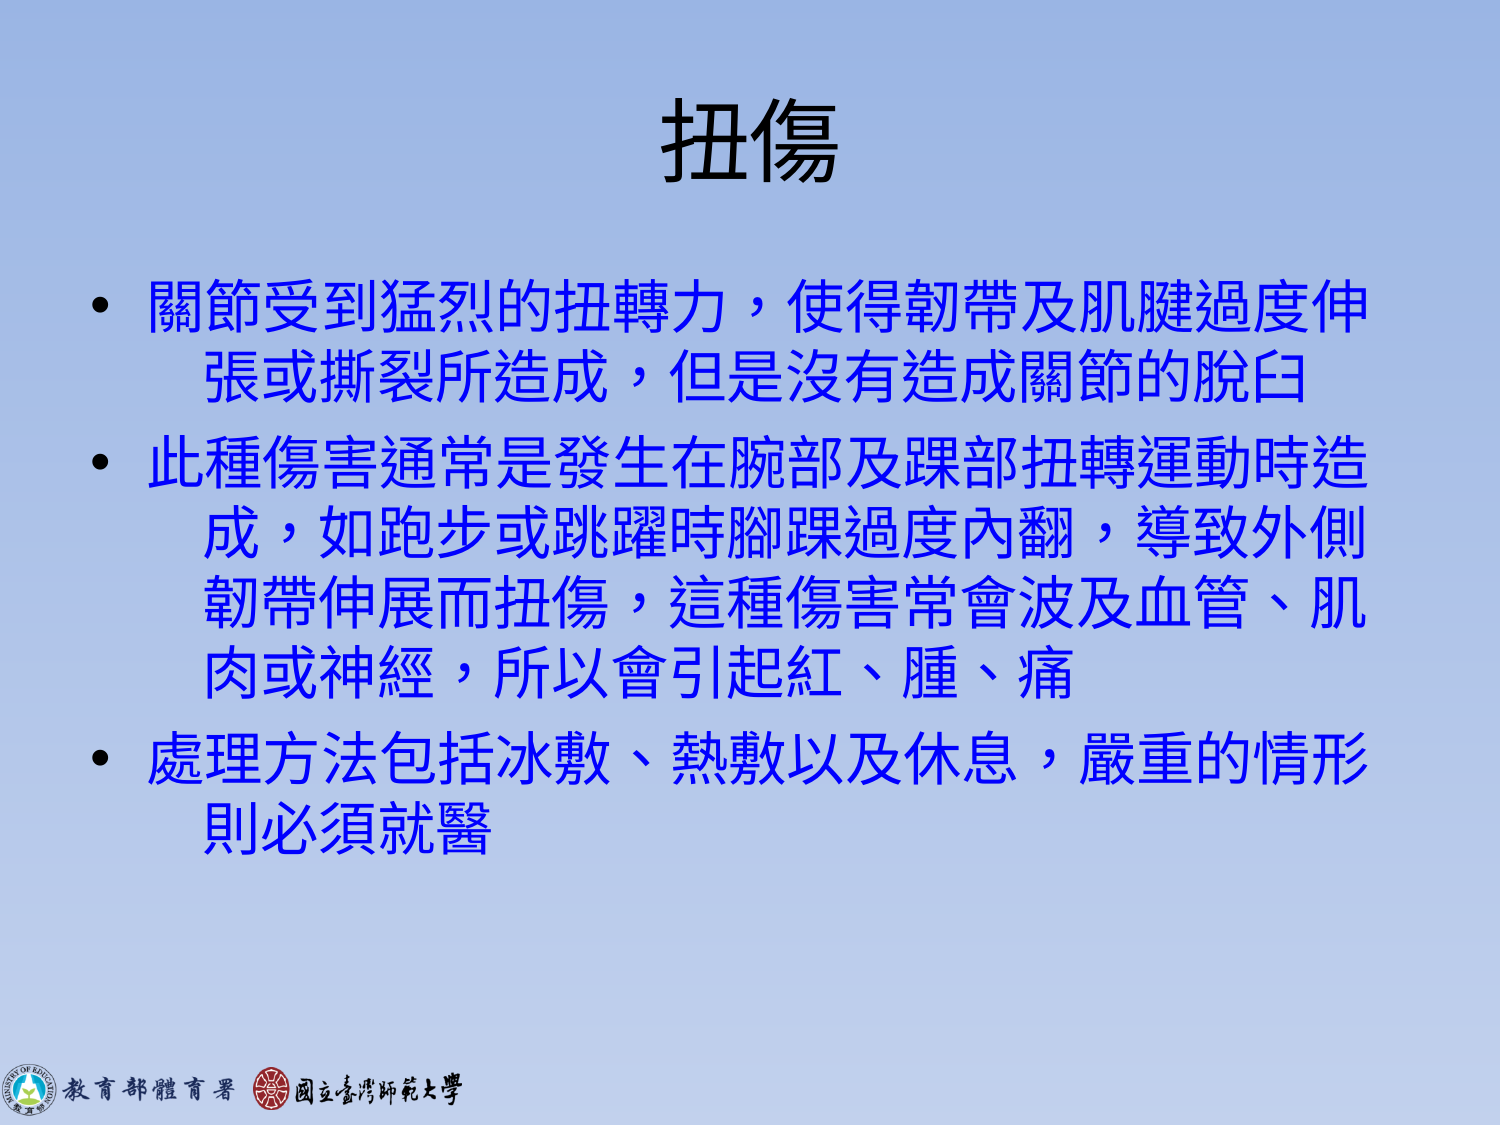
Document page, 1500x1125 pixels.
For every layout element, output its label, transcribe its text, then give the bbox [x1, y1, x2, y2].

list 關節受到猛烈的扭轉力，使得韌帶及肌腱過度伸張或撕裂所造成，但是沒有造成關節的脫臼 此種傷害通常是發生在腕部及踝部扭轉運動時造成，如跑步或跳躍時腳踝過度內翻，導致外側韌帶伸展而扭傷，這種傷害常會波及血管、肌肉或神經，所以會引起紅、腫、痛 處理方法包括冰敷、熱敷以及休息，嚴重的情形則必須就醫 [75, 262, 1426, 1005]
title 扭傷 [75, 45, 1426, 233]
